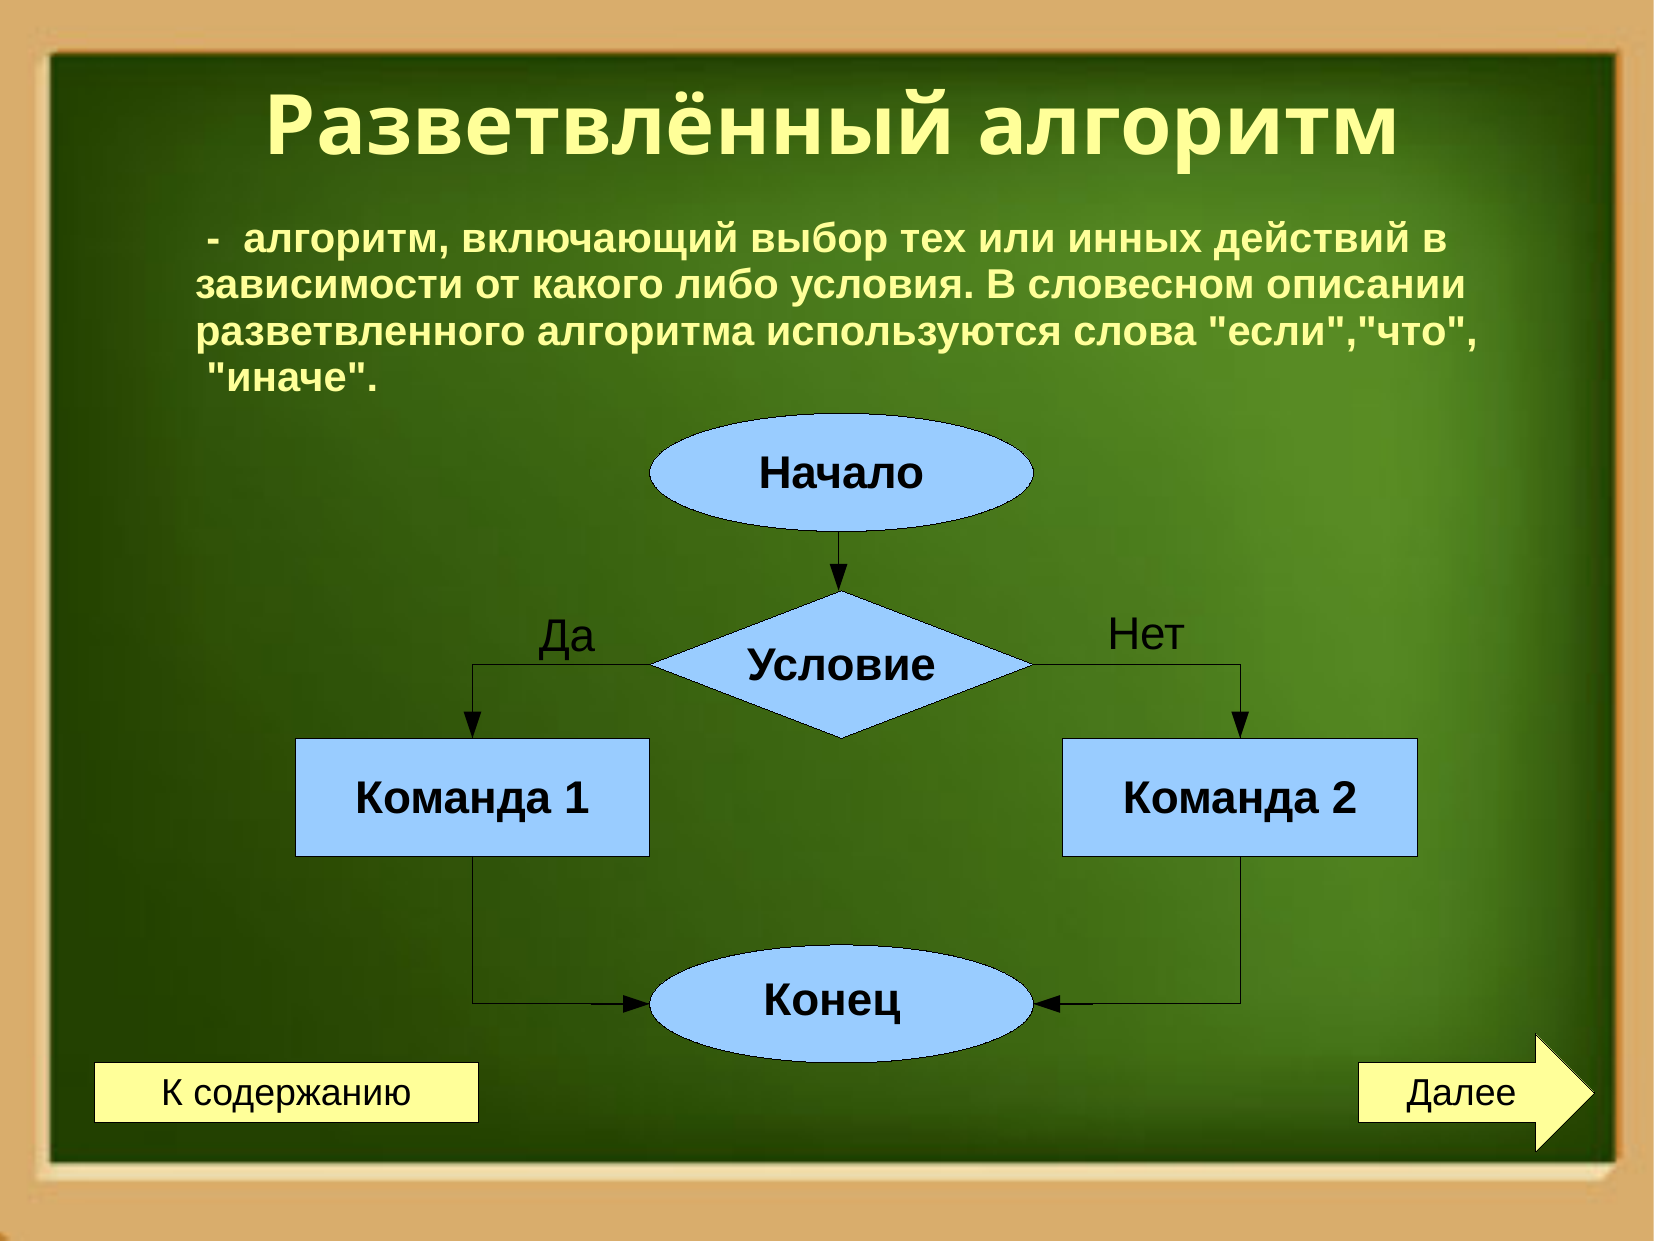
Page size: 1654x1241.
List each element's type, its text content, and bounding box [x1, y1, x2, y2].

text_box Начало [649, 413, 1034, 532]
picture [0, 0, 1654, 1241]
text_box Да [524, 602, 643, 669]
text_box К содержанию [94, 1062, 479, 1123]
text_box Команда 1 [295, 738, 650, 857]
text_box Конец [748, 966, 916, 1034]
picture [473, 665, 1240, 1003]
text_box Команда 2 [1062, 738, 1418, 857]
subtitle - алгоритм, включающий выбор тех или инных действий в зависимости от какого либо условия. В словесном описании разветвленного алгоритма используются слова "если","что", "иначе". [194, 201, 1654, 414]
text_box Условие [650, 590, 1033, 739]
text_box Нет [1092, 600, 1211, 697]
text_box [649, 944, 1034, 1063]
title Разветвлённый алгоритм [88, 63, 1577, 296]
text_box Далее [1358, 1033, 1595, 1152]
